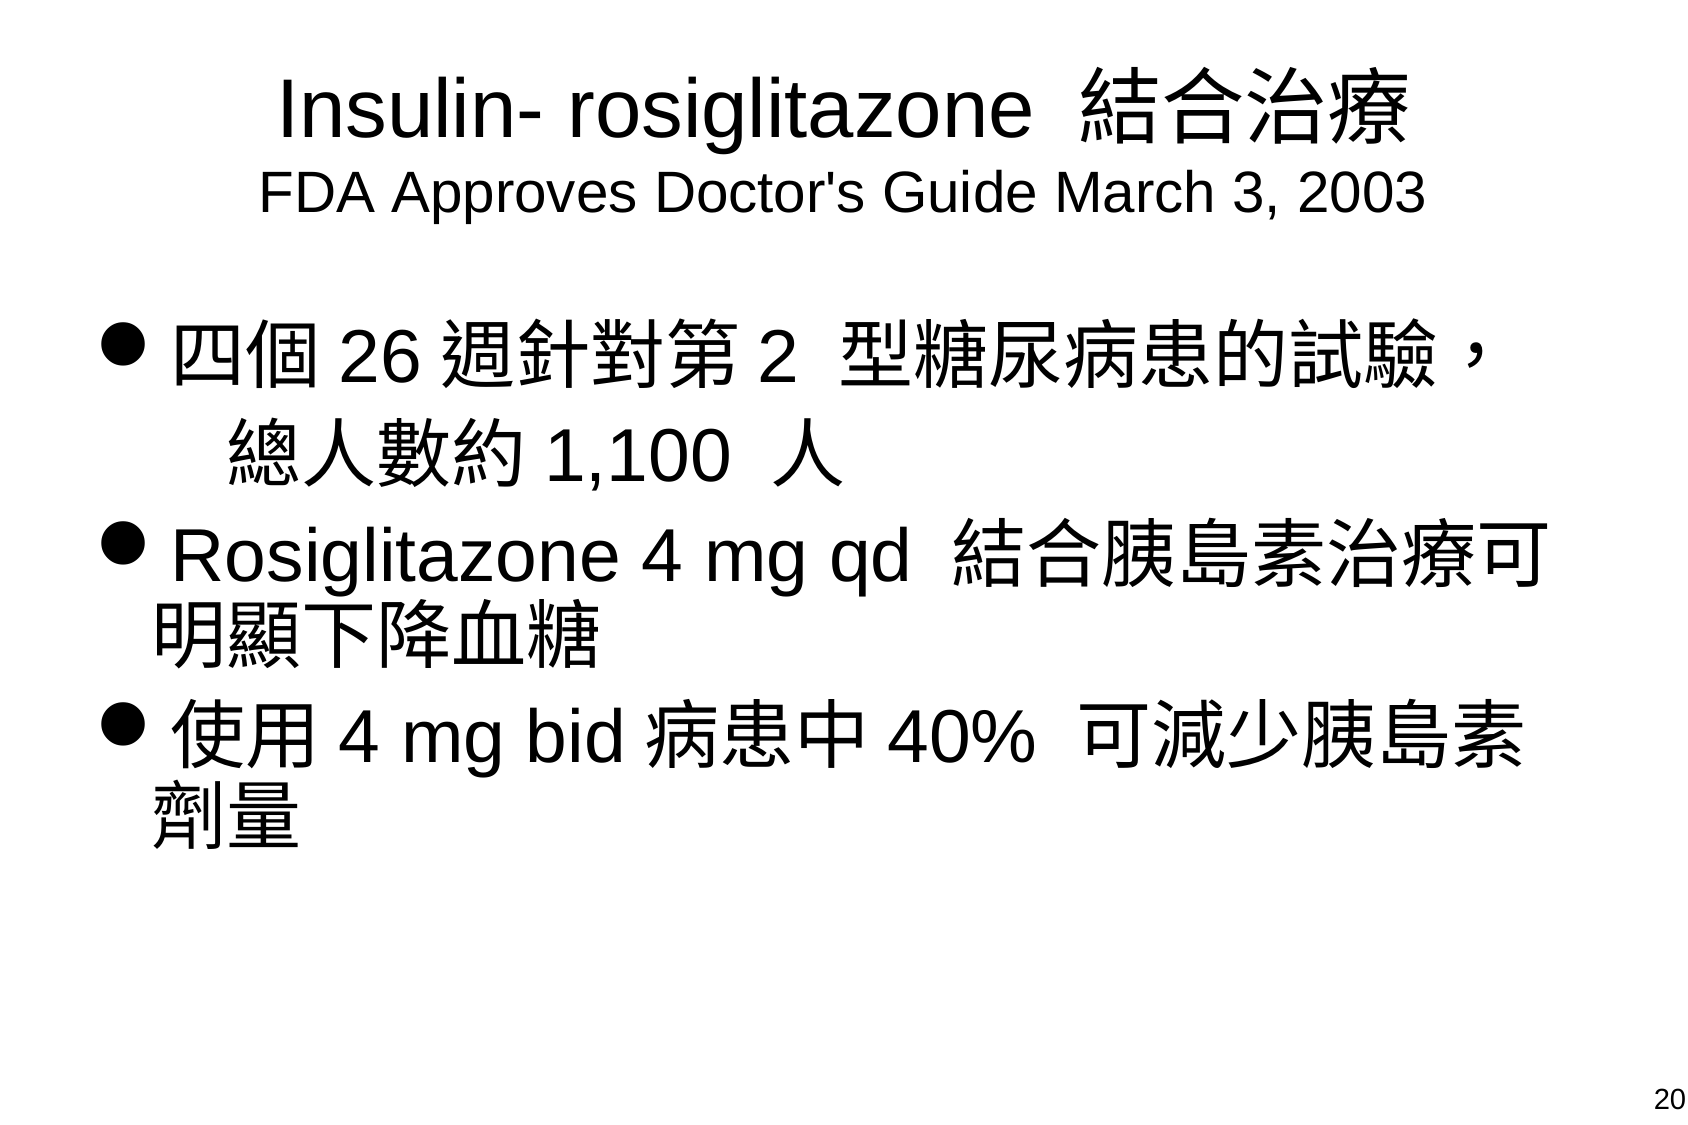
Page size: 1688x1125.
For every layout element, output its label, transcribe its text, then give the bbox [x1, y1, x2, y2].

title Insulin- rosiglitazone 結合治療 FDA Approves Doctor's Guide March 3, 2003 [84, 45, 1604, 233]
list 四個26週針對第2 型糖尿病患的試驗， 總人數約1,100 人 Rosiglitazone 4 mg qd 結合胰島素治療可明顯下降血糖 使用4 mg bid病患中40% 可減少胰島素劑量 [87, 302, 1607, 1046]
